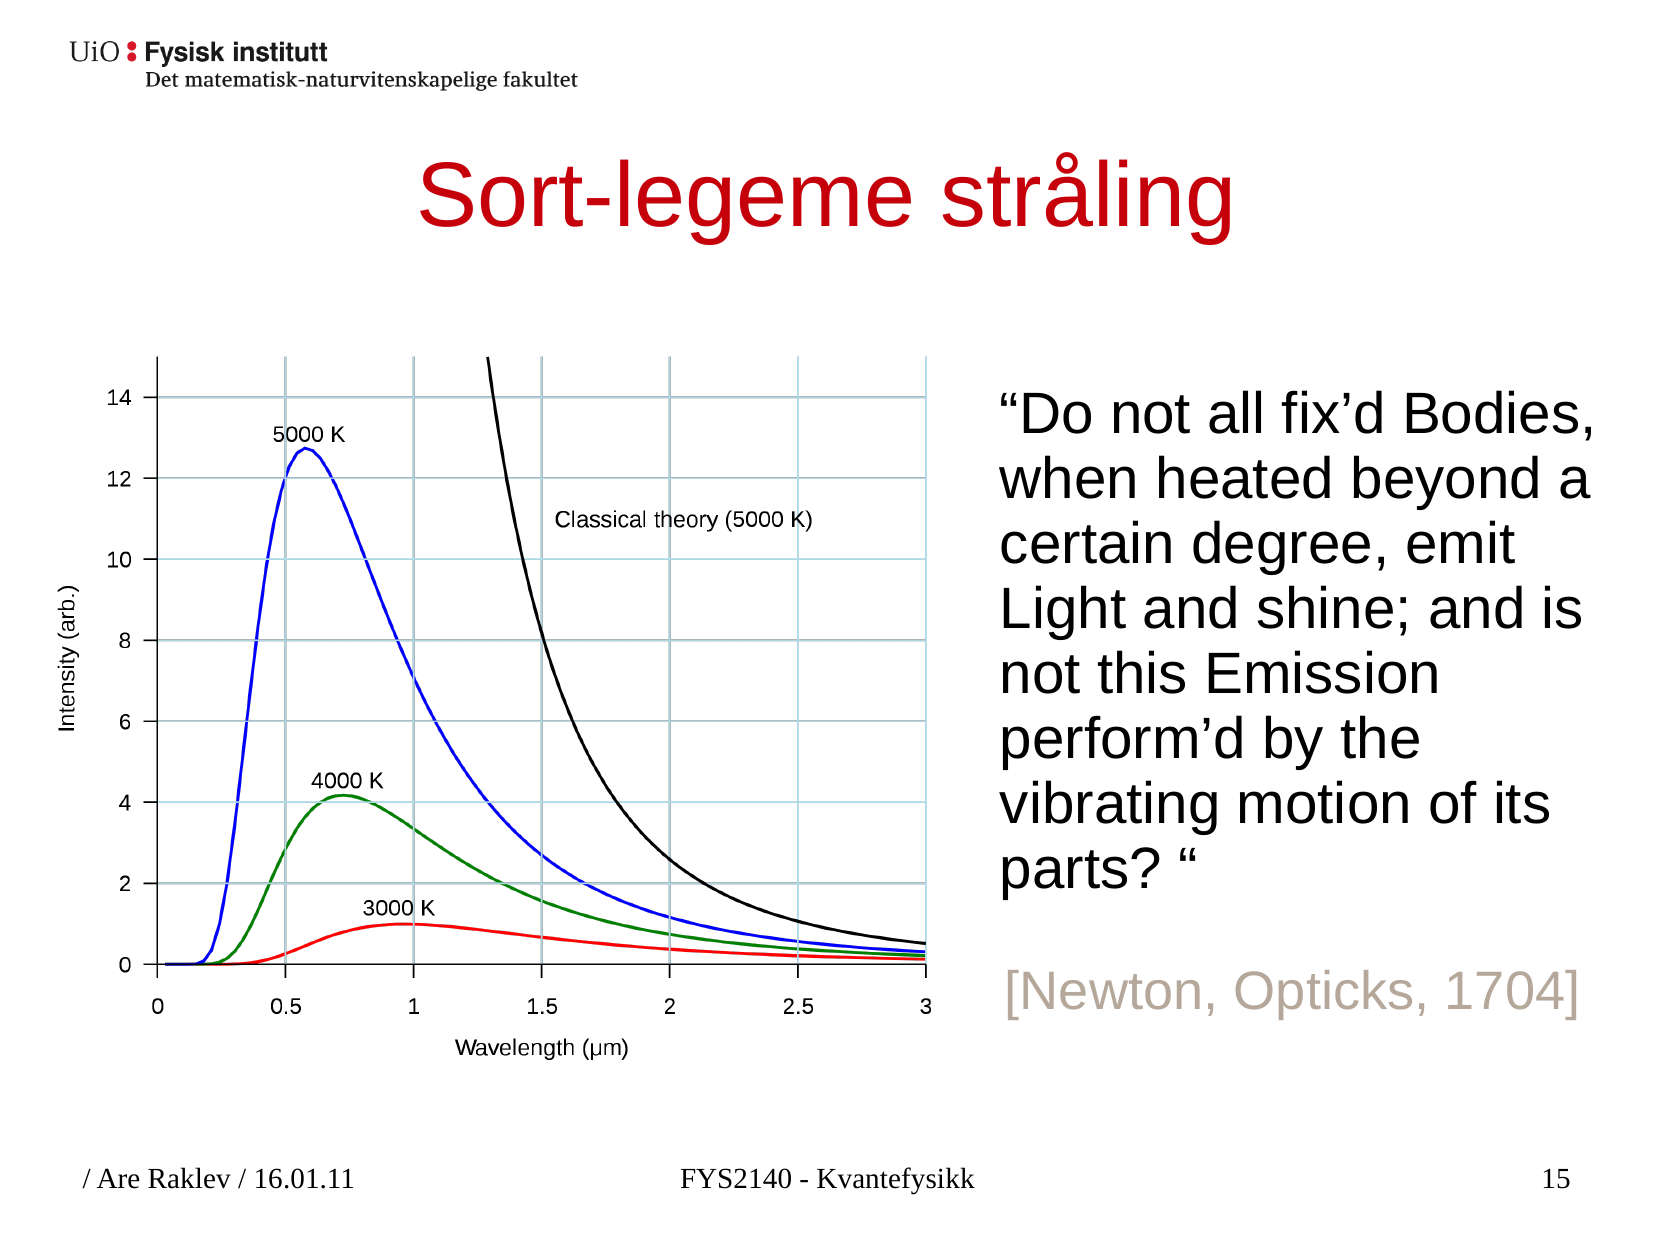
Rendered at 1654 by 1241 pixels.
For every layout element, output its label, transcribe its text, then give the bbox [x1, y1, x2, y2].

picture [46, 331, 964, 1066]
title Sort-legeme stråling [82, 90, 1571, 298]
picture [68, 37, 581, 93]
text_box “Do not all fix’d Bodies, when heated beyond a certain degree, emit Light and shine; and is not this Emission perform’d by the vibrating motion of its parts? “ [985, 373, 1613, 909]
text_box [Newton, Opticks, 1704] [990, 953, 1627, 1029]
